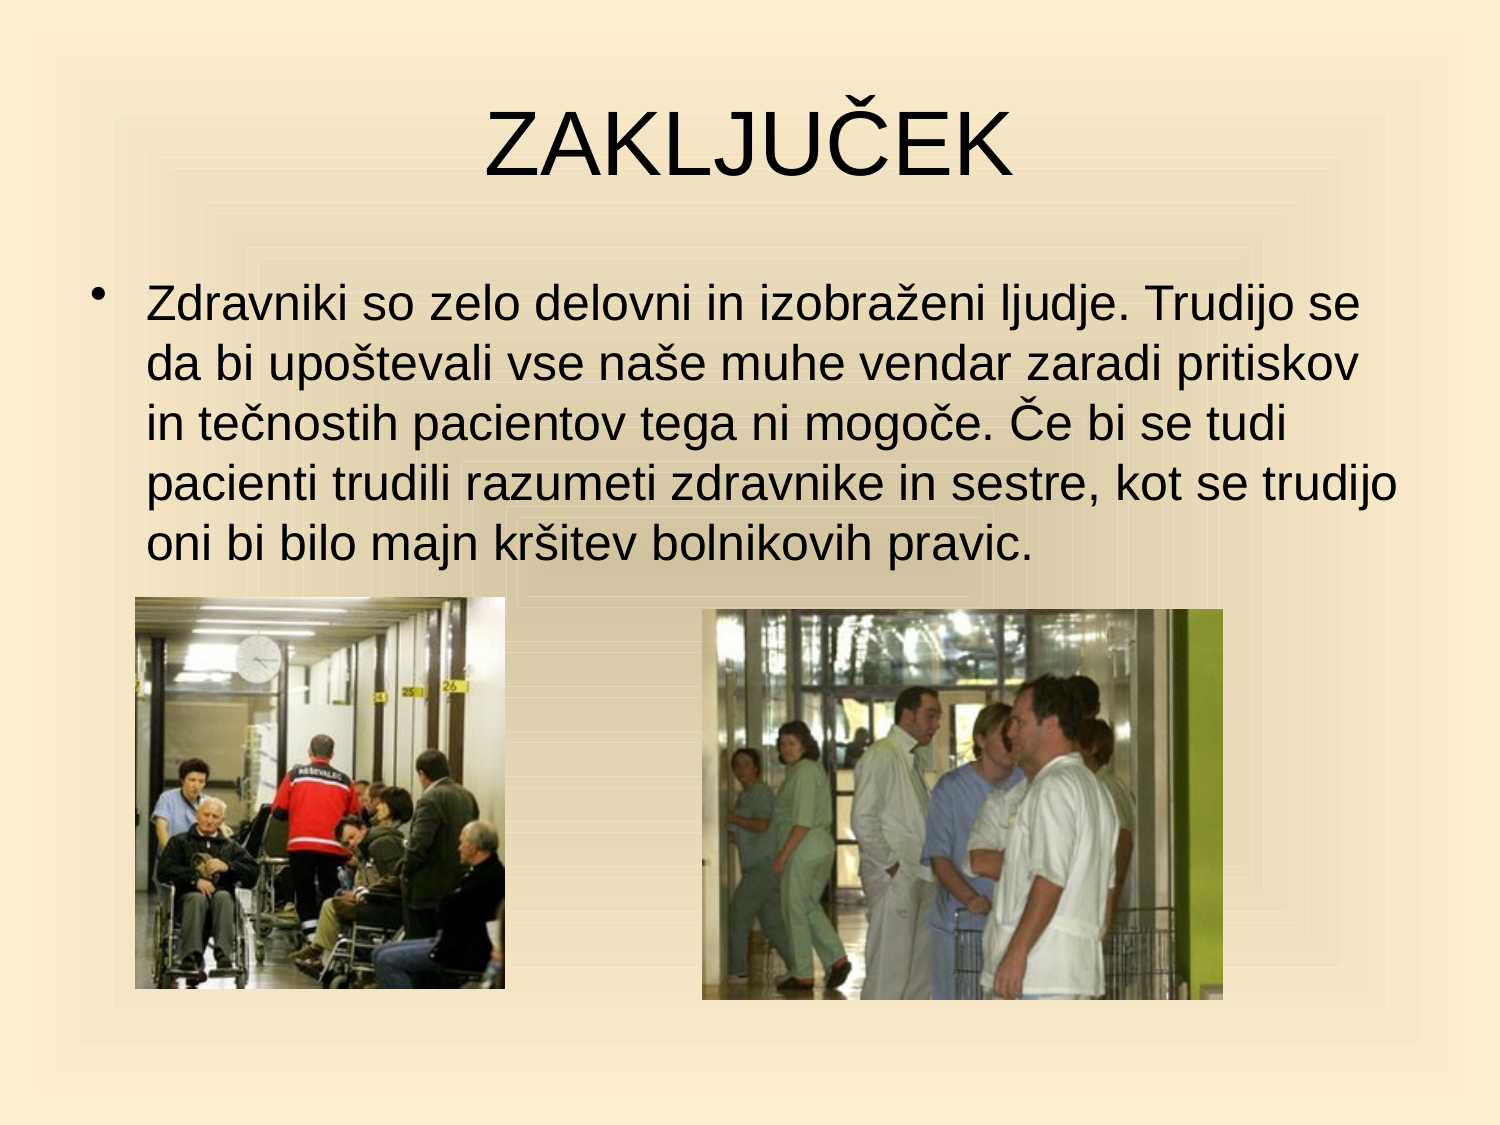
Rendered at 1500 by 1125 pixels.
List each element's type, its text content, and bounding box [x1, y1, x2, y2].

list Zdravniki so zelo delovni in izobraženi ljudje. Trudijo se da bi upoštevali vse naše muhe vendar zaradi pritiskov in tečnostih pacientov tega ni mogoče. Če bi se tudi pacienti trudili razumeti zdravnike in sestre, kot se trudijo oni bi bilo majn kršitev bolnikovih pravic. [75, 262, 1425, 1005]
title ZAKLJUČEK [75, 45, 1425, 233]
picture [135, 597, 505, 989]
picture [702, 609, 1223, 1000]
